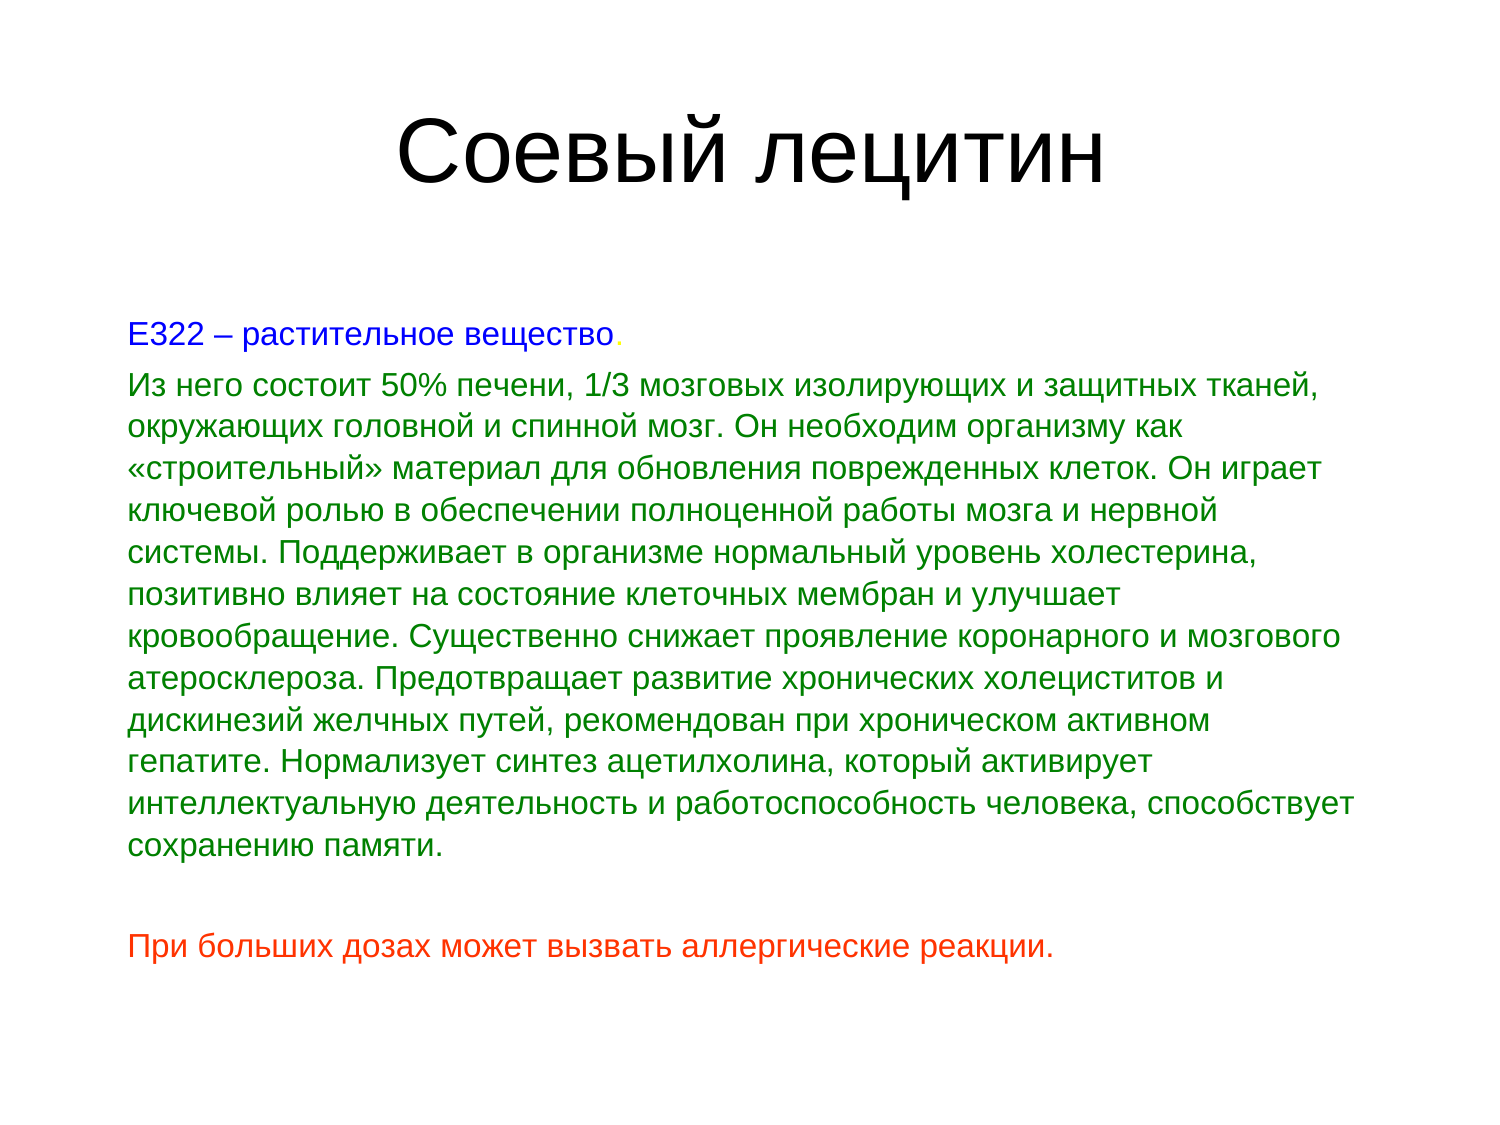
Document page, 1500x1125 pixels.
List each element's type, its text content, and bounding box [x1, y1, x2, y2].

text_box Соевый лецитин [76, 66, 1427, 209]
text_box Е322 – растительное вещество. Из него состоит 50% печени, 1/3 мозговых изолирующих и защитных тканей, окружающих головной и спинной мозг. Он необходим организму как «строительный» материал для обновления поврежденных клеток. Он играет ключевой ролью в обеспечении полноценной работы мозга и нервной системы. Поддерживает в организме нормальный уровень холестерина, позитивно влияет на состояние клеточных мембран и улучшает кровообращение. Существенно снижает проявление коронарного и мозгового атеросклероза. Предотвращает развитие хронических холециститов и дискинезий желчных путей, рекомендован при хроническом активном гепатите. Нормализует синтез ацетилхолина, который активирует интеллектуальную деятельность и работоспособность человека, способствует сохранению памяти. При больших дозах может вызвать аллергические реакции. [112, 303, 1376, 972]
